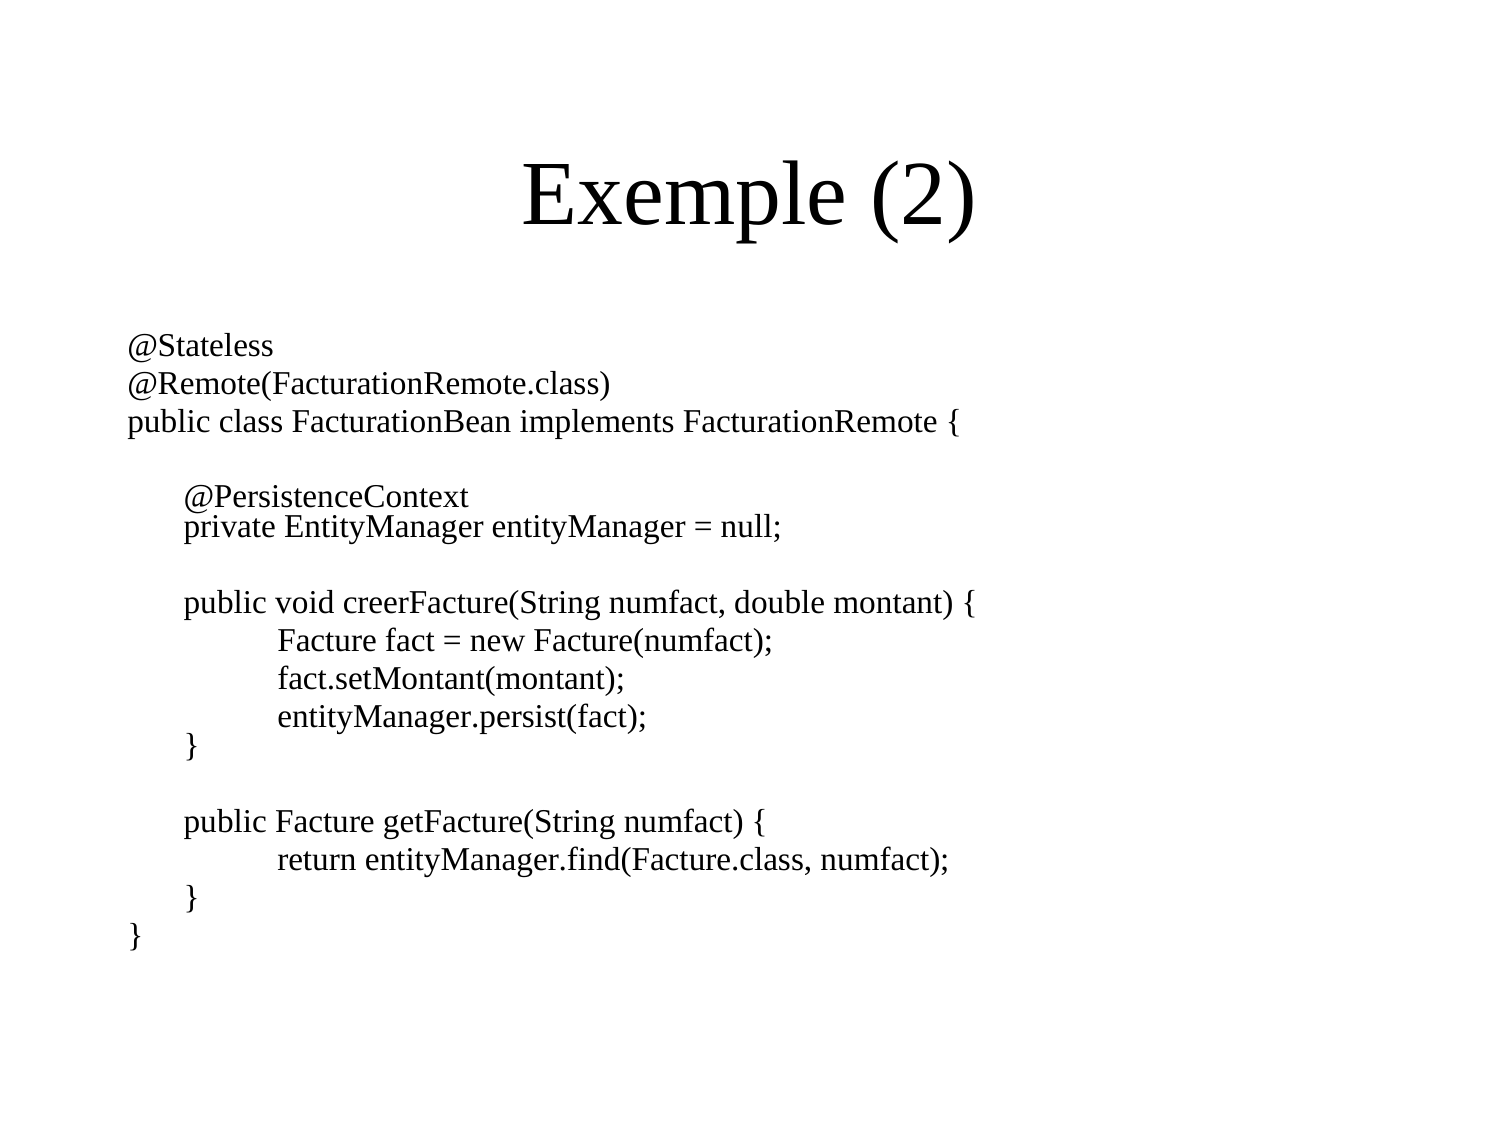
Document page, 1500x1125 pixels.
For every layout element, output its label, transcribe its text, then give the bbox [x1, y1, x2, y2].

list @Stateless @Remote(FacturationRemote.class) public class FacturationBean implements FacturationRemote { @PersistenceContext private EntityManager entityManager = null; public void creerFacture(String numfact, double montant) { Facture fact = new Facture(numfact); fact.setMontant(montant); entityManager.persist(fact); } public Facture getFacture(String numfact) { return entityManager.find(Facture.class, numfact); } } [112, 324, 1388, 1001]
title Exemple (2) [112, 99, 1388, 288]
